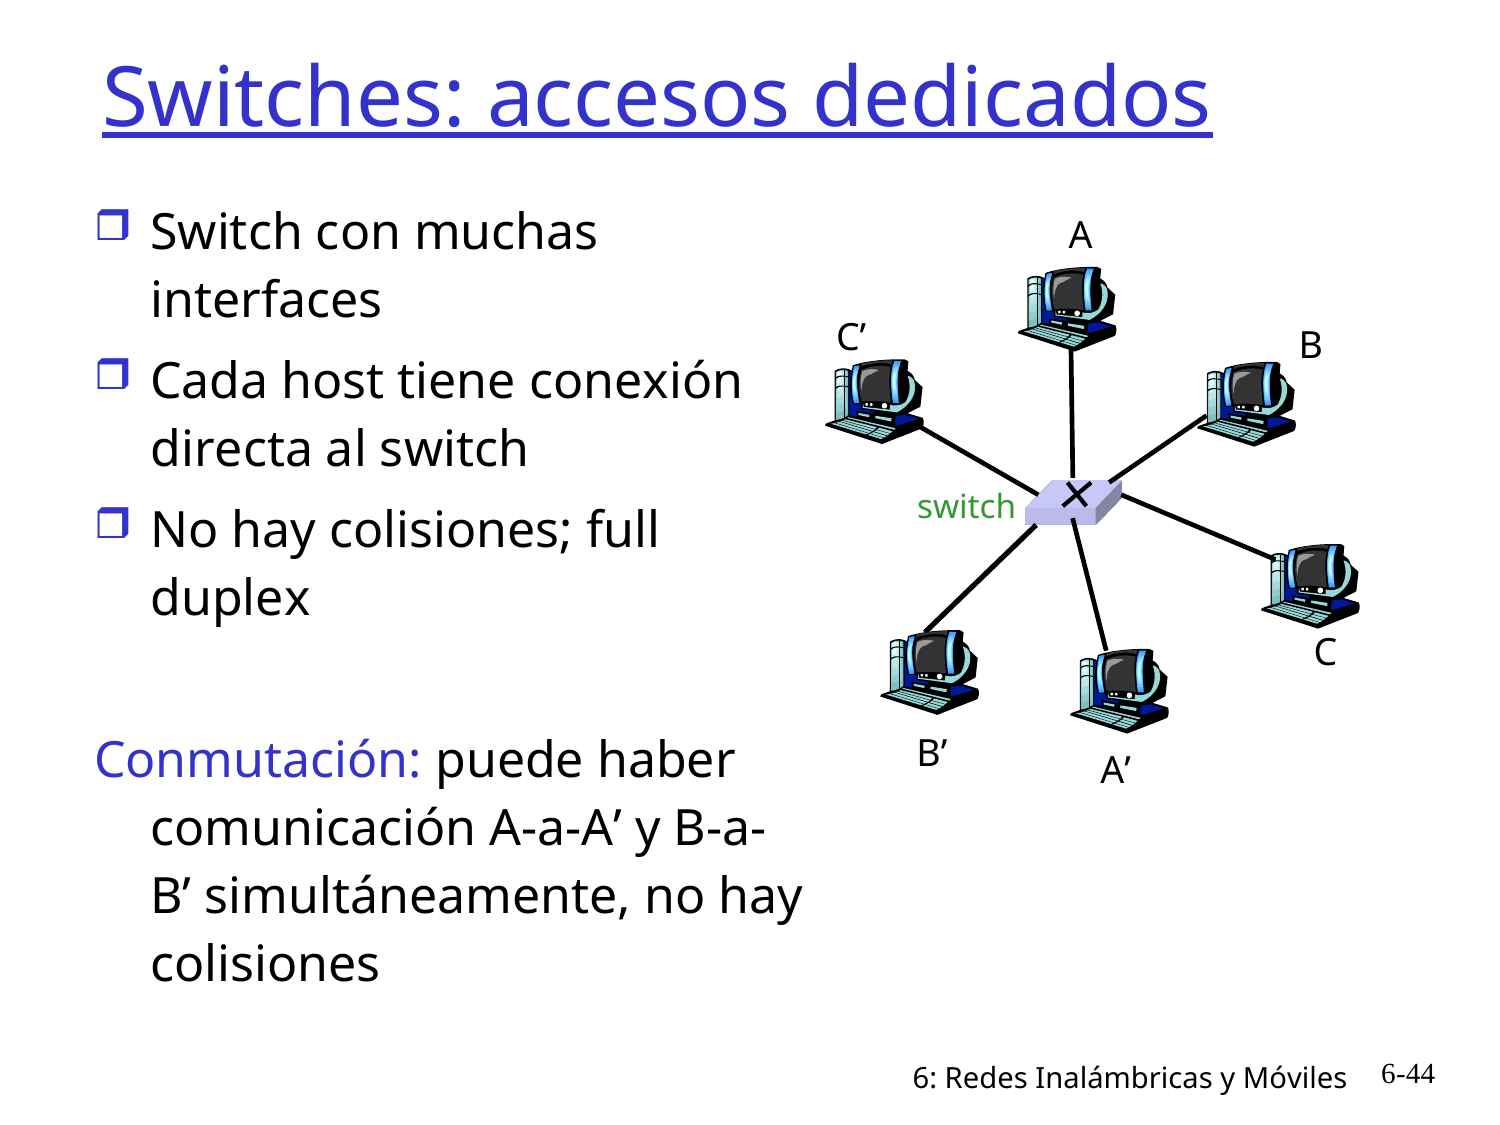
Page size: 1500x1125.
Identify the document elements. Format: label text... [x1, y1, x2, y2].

text_box C [1298, 620, 1353, 681]
title Switches: accesos dedicados [87, 0, 1363, 188]
picture [1070, 648, 1171, 734]
picture [825, 358, 926, 445]
text_box A’ [1085, 738, 1146, 799]
picture [1260, 543, 1362, 629]
text_box [1032, 480, 1121, 525]
picture [1017, 266, 1118, 352]
text_box C’ [821, 305, 882, 366]
list Switch con muchas interfaces Cada host tiene conexión directa al switch No hay colisiones; full duplex Conmutación: puede haber comunicación A-a-A’ y B-a-B’ simultáneamente, no hay colisiones [79, 188, 819, 965]
text_box switch [1014, 477, 1032, 487]
text_box B [1283, 313, 1339, 375]
picture [1197, 361, 1298, 447]
text_box A [1053, 203, 1108, 265]
picture [880, 629, 981, 715]
text_box B’ [901, 721, 963, 783]
text_box switch [902, 477, 1032, 534]
